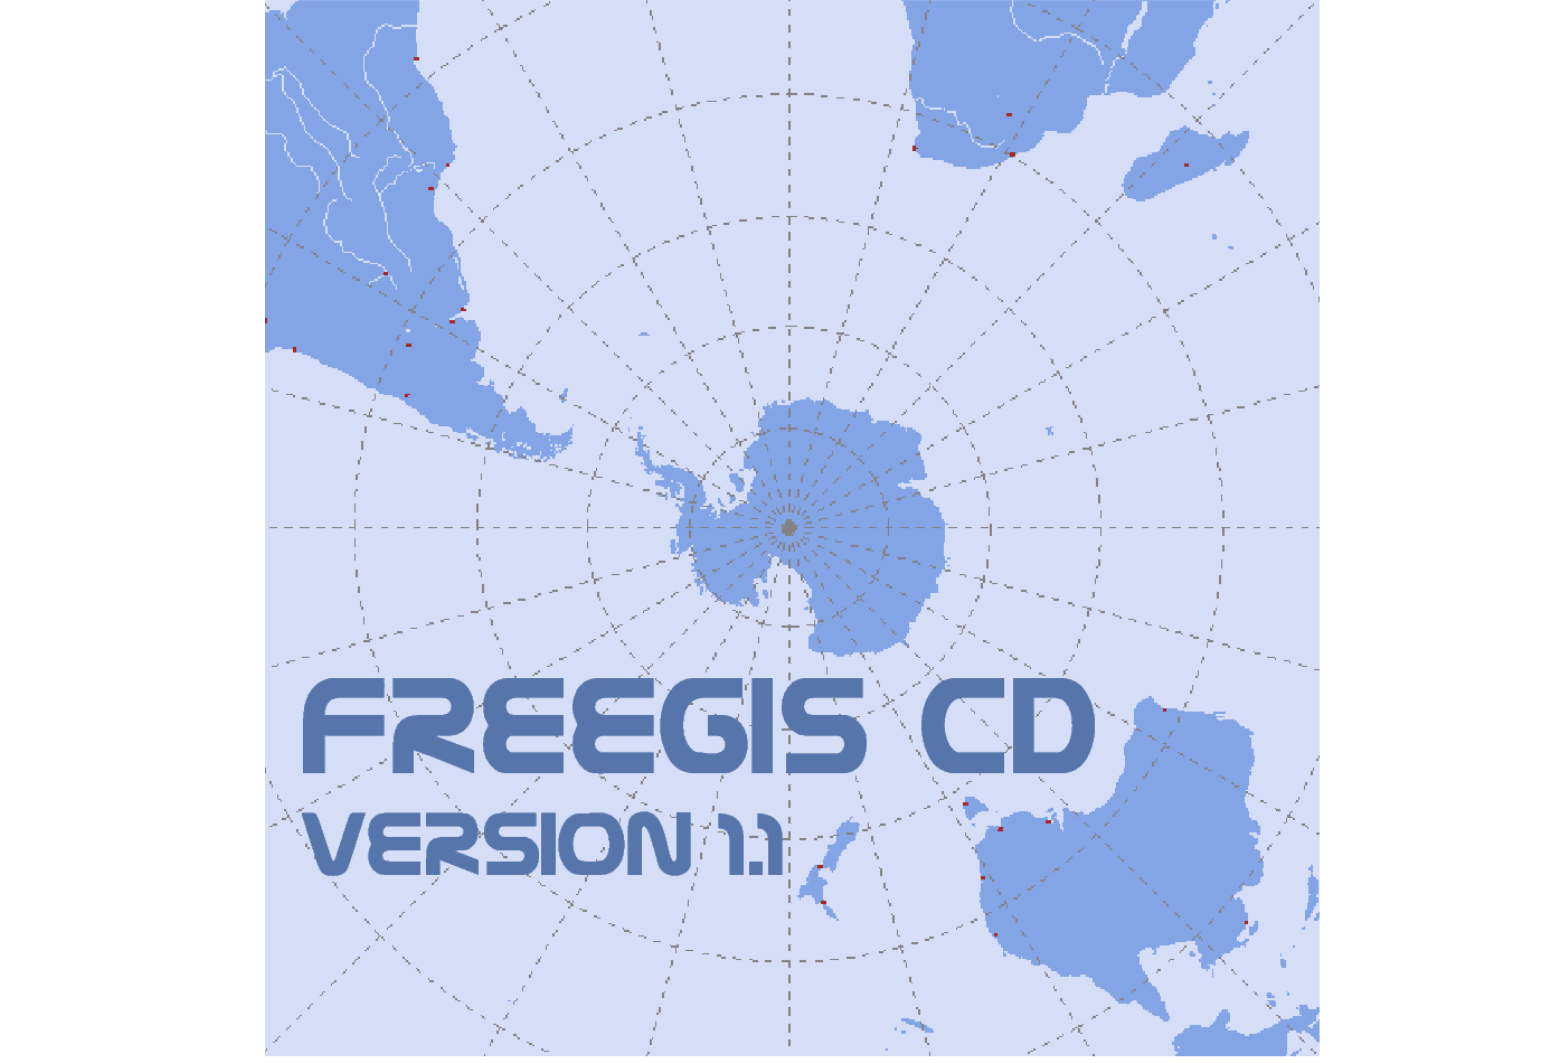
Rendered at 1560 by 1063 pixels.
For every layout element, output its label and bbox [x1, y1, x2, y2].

picture [265, 0, 1323, 1063]
